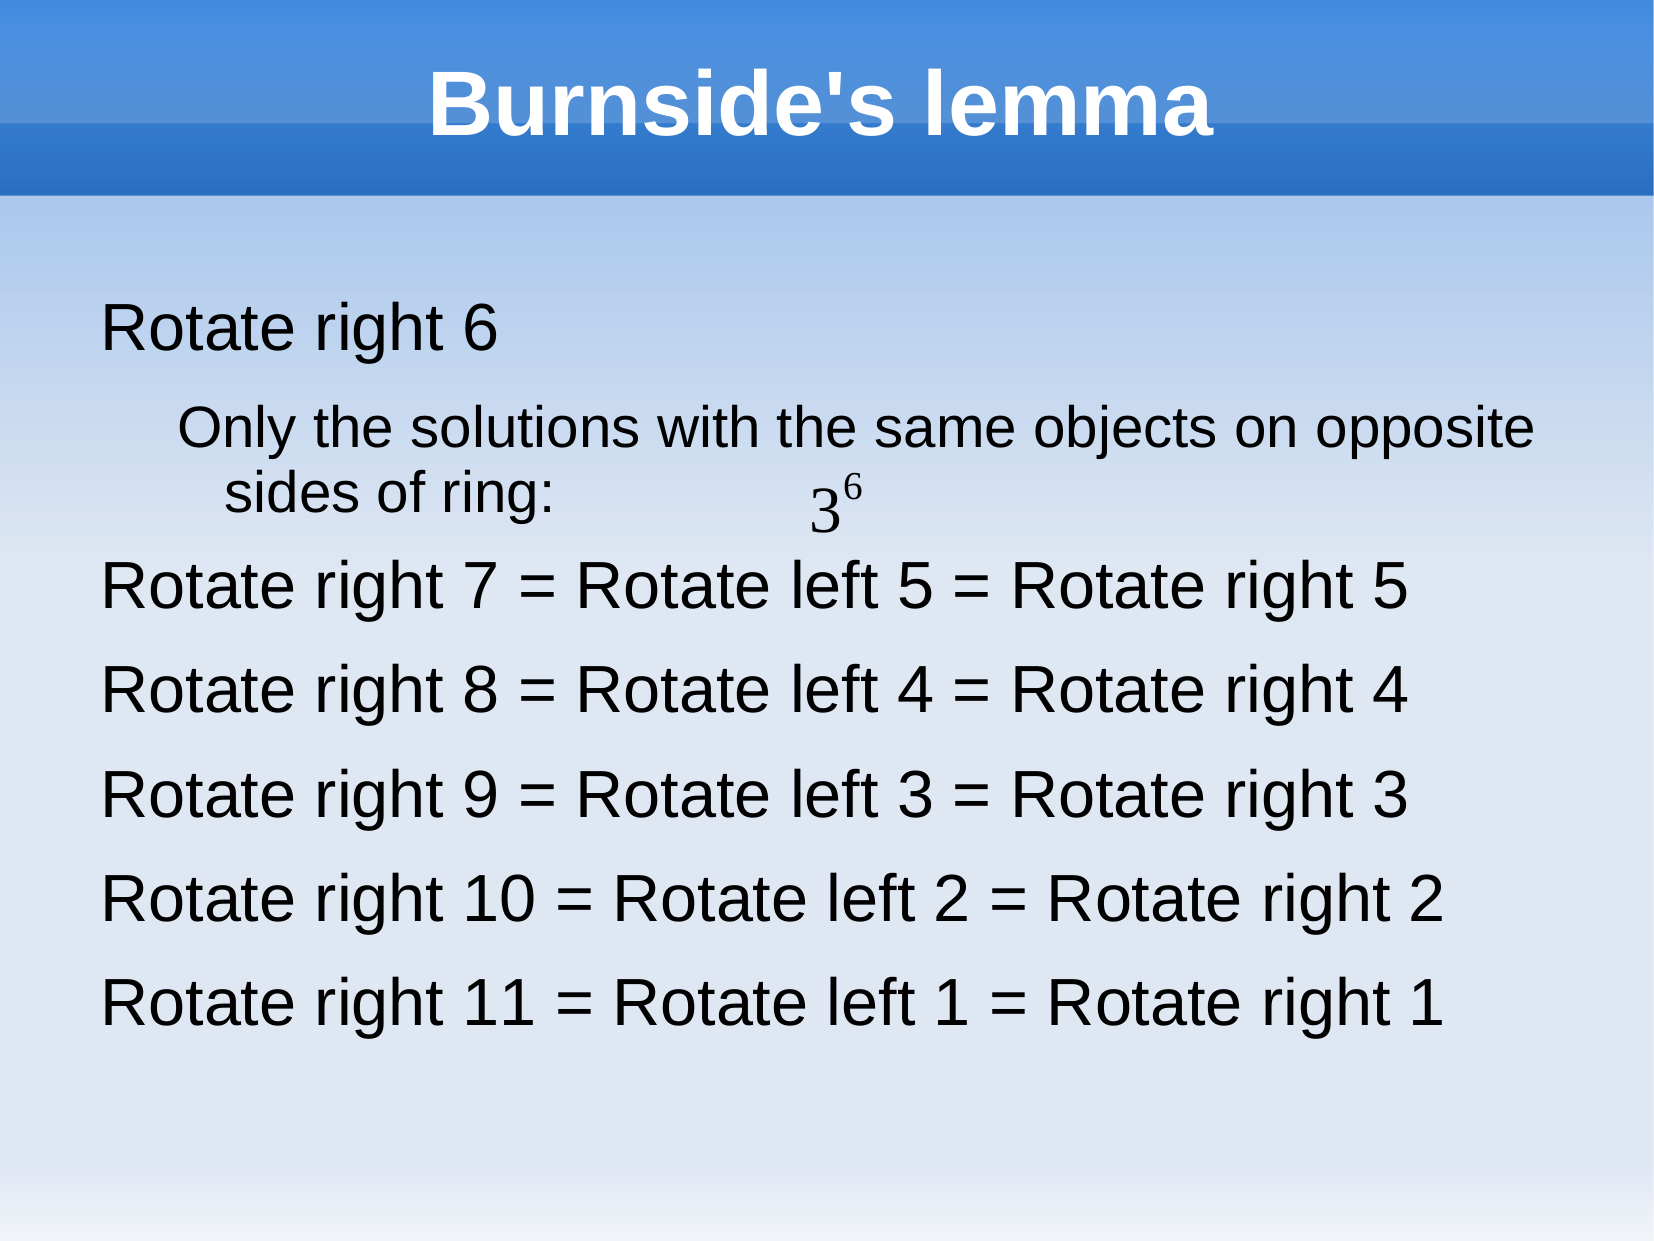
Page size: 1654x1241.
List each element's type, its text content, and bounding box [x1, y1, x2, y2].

picture [0, 0, 1654, 1241]
title Burnside's lemma [76, 0, 1565, 208]
list Rotate right 6 Only the solutions with the same objects on opposite sides of ring: Rotate right 7 = Rotate left 5 = Rotate right 5 Rotate right 8 = Rotate left 4 = Rotate right 4 Rotate right 9 = Rotate left 3 = Rotate right 3 Rotate right 10 = Rotate left 2 = Rotate right 2 Rotate right 11 = Rotate left 1 = Rotate right 1 [82, 290, 1571, 1105]
chart [803, 462, 869, 552]
